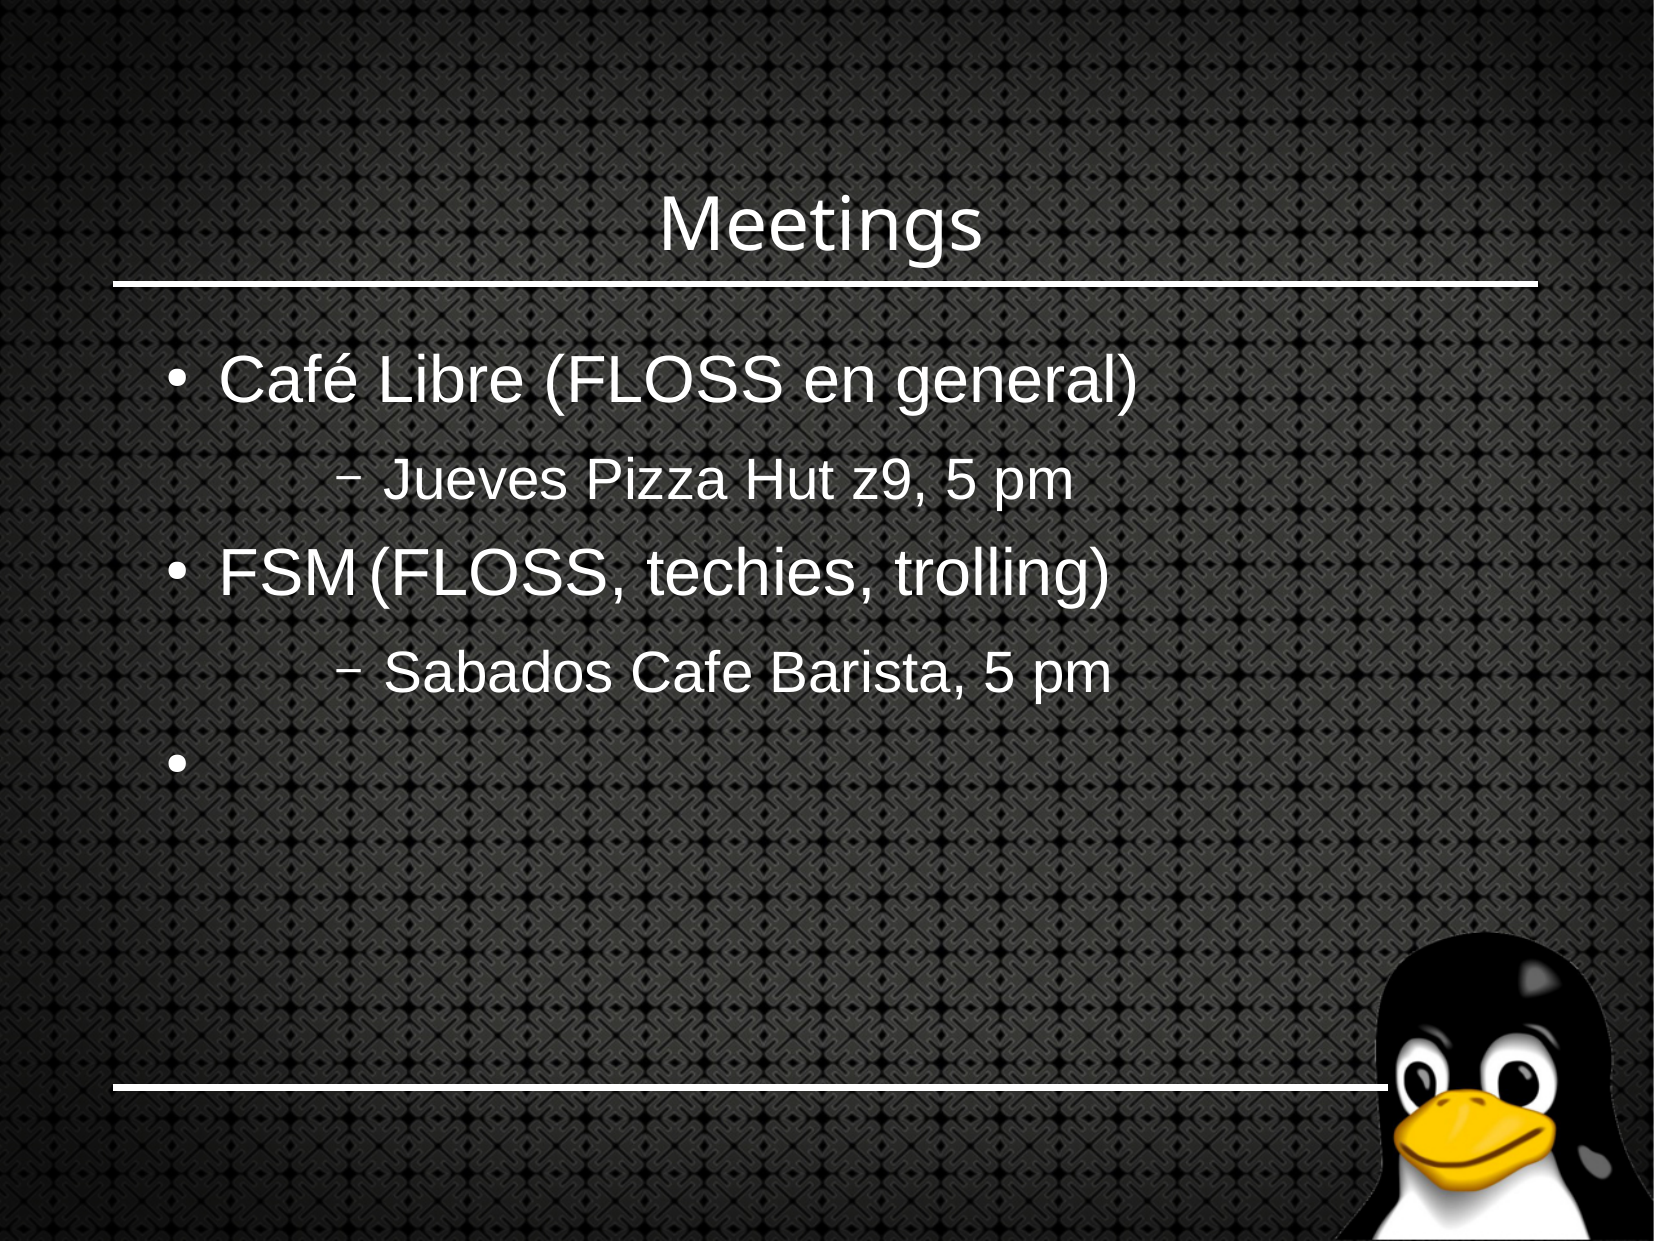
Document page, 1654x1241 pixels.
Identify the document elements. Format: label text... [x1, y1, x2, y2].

title Meetings [135, 125, 1506, 318]
picture [0, 0, 1654, 1241]
list Café Libre (FLOSS en general) Jueves Pizza Hut z9, 5 pm FSM (FLOSS, techies, trolling) Sabados Cafe Barista, 5 pm [147, 342, 1506, 1037]
